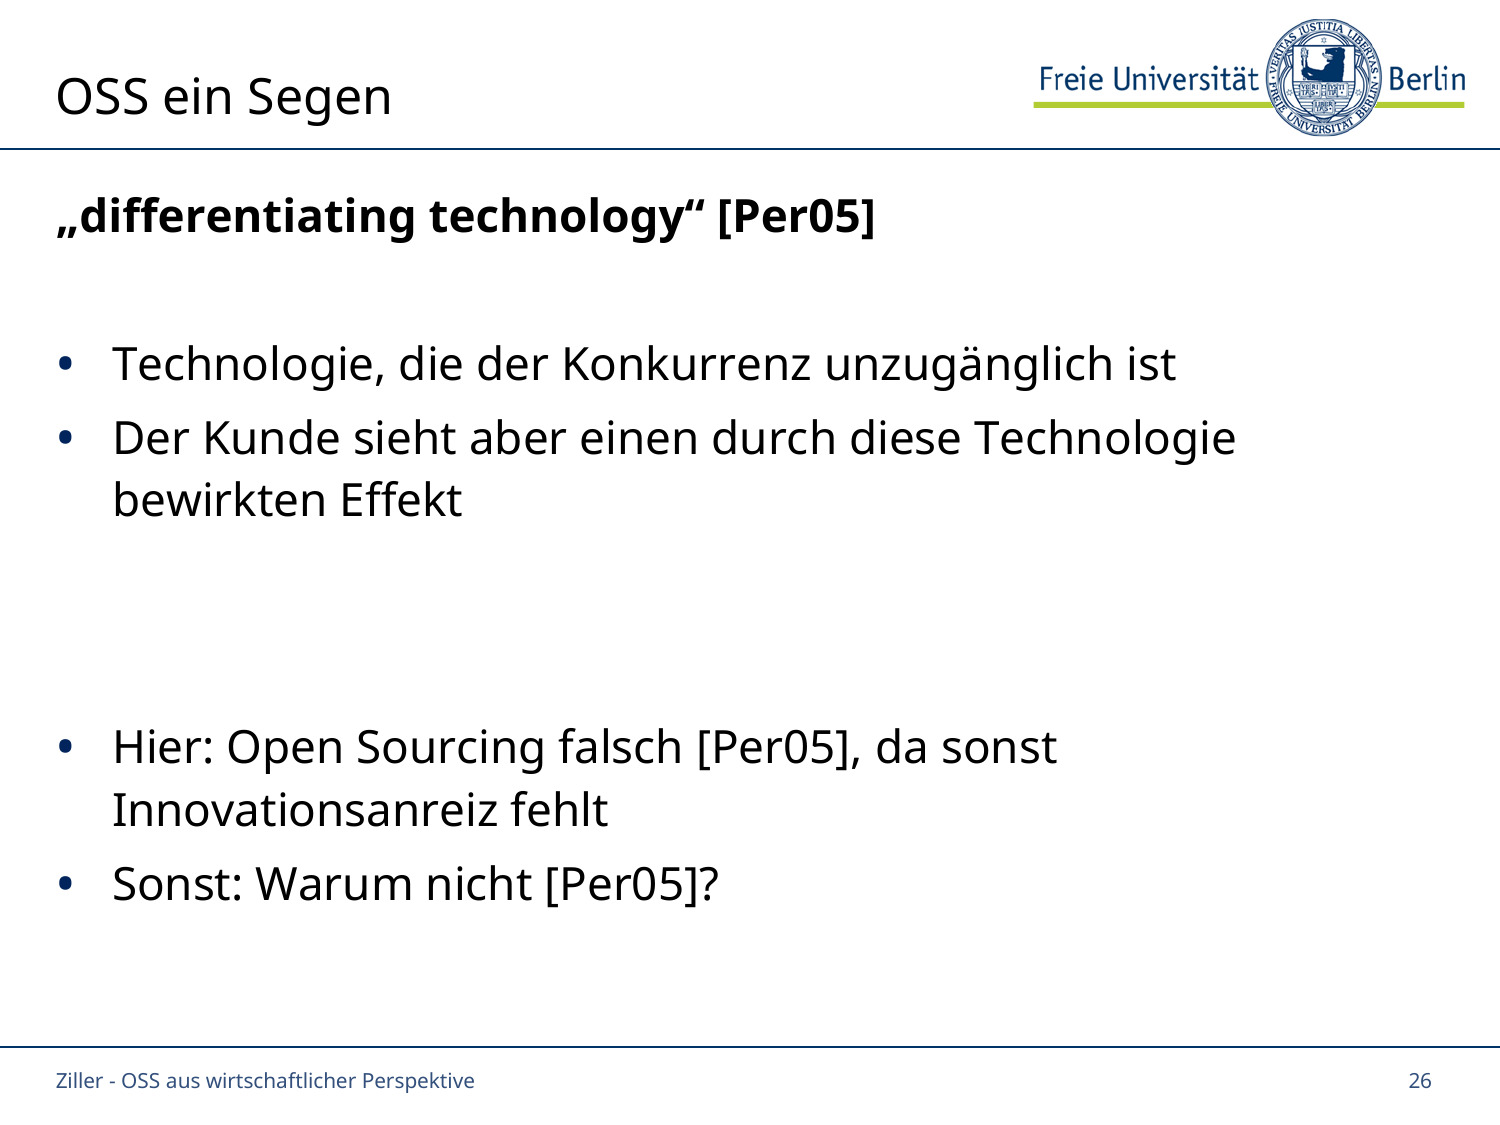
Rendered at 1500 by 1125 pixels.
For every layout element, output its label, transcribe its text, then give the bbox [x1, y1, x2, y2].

title OSS ein Segen [41, 0, 1016, 138]
picture [1033, 19, 1470, 137]
list „differentiating technology“ [Per05] Technologie, die der Konkurrenz unzugänglich ist Der Kunde sieht aber einen durch diese Technologie bewirkten Effekt Hier: Open Sourcing falsch [Per05], da sonst Innovationsanreiz fehlt Sonst: Warum nicht [Per05]? [41, 175, 1447, 1039]
